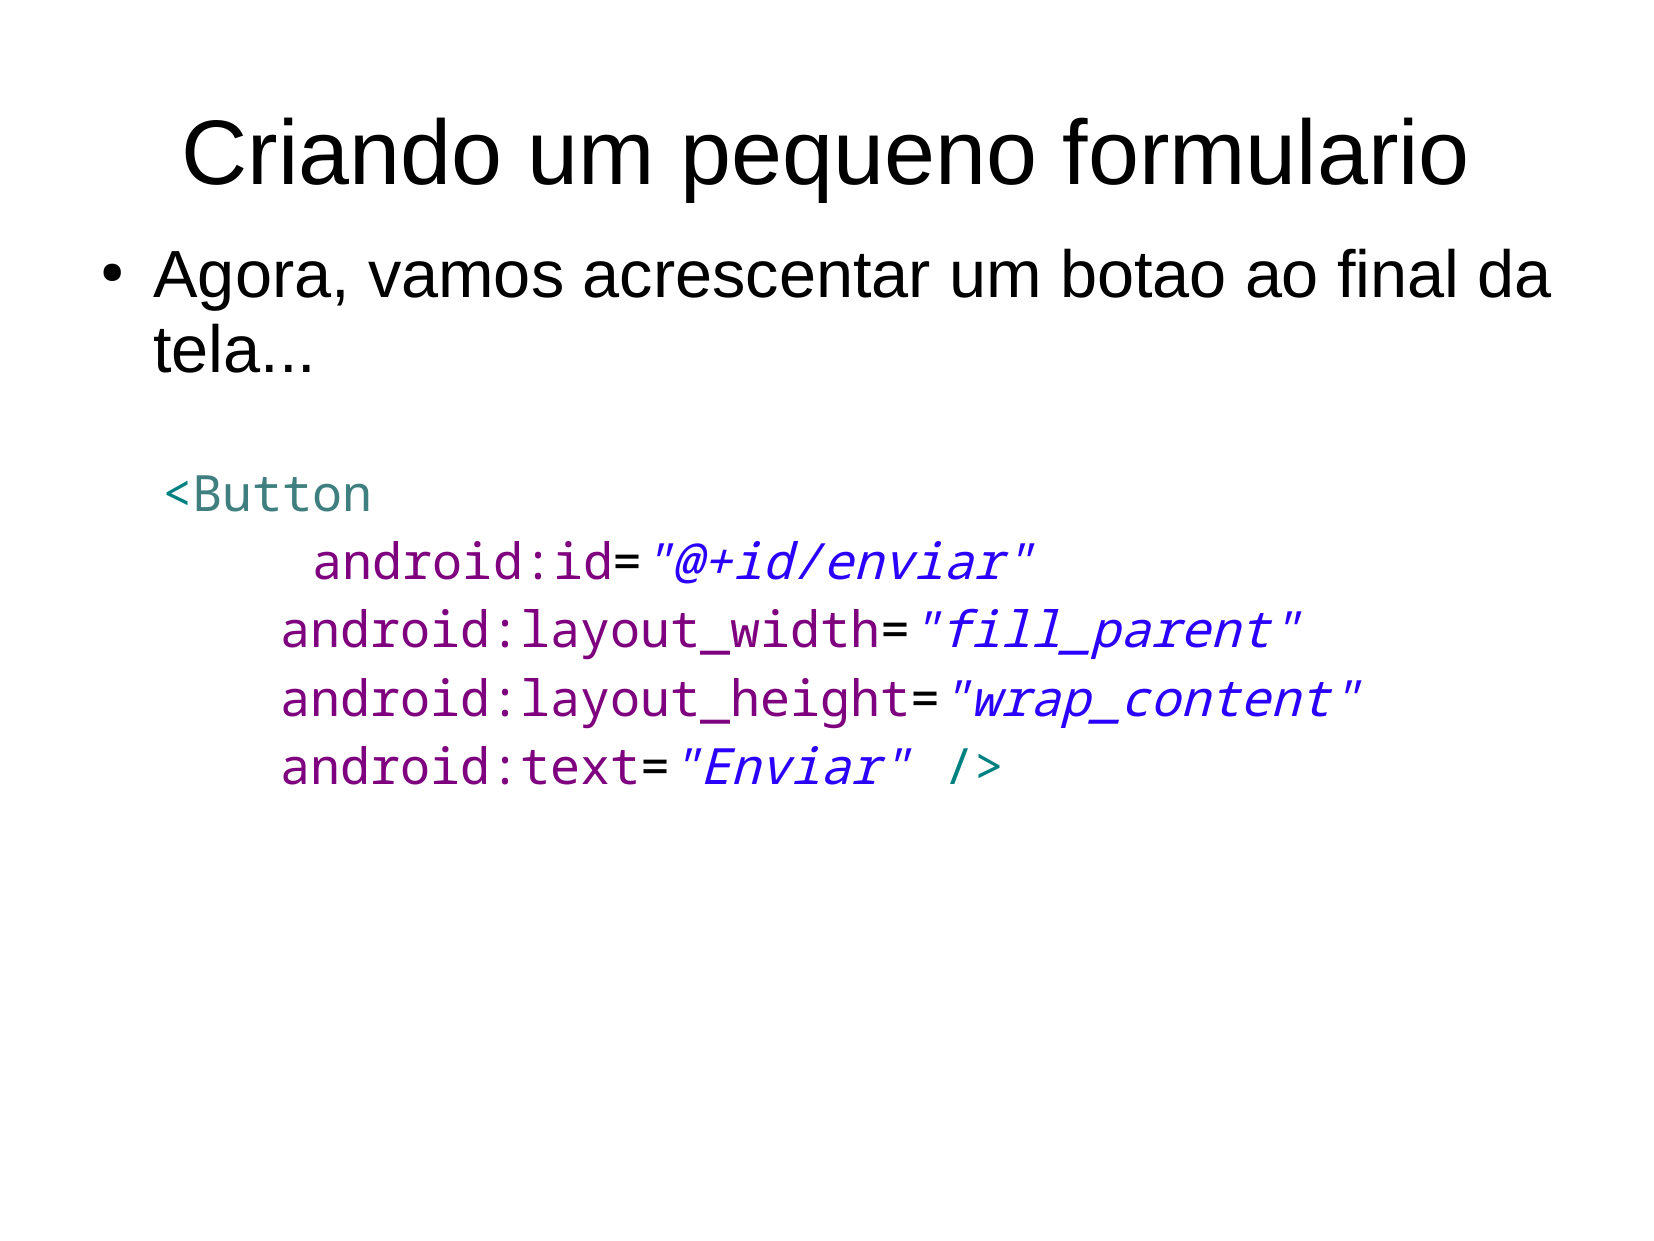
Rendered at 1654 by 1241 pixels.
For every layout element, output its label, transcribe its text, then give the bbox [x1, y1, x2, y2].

text_box <Button android:id="@+id/enviar" android:layout_width="fill_parent" android:layout_height="wrap_content" android:text="Enviar" /> [118, 450, 1595, 758]
title Criando um pequeno formulario [82, 49, 1571, 237]
list Agora, vamos acrescentar um botao ao final da tela... [82, 237, 1571, 390]
